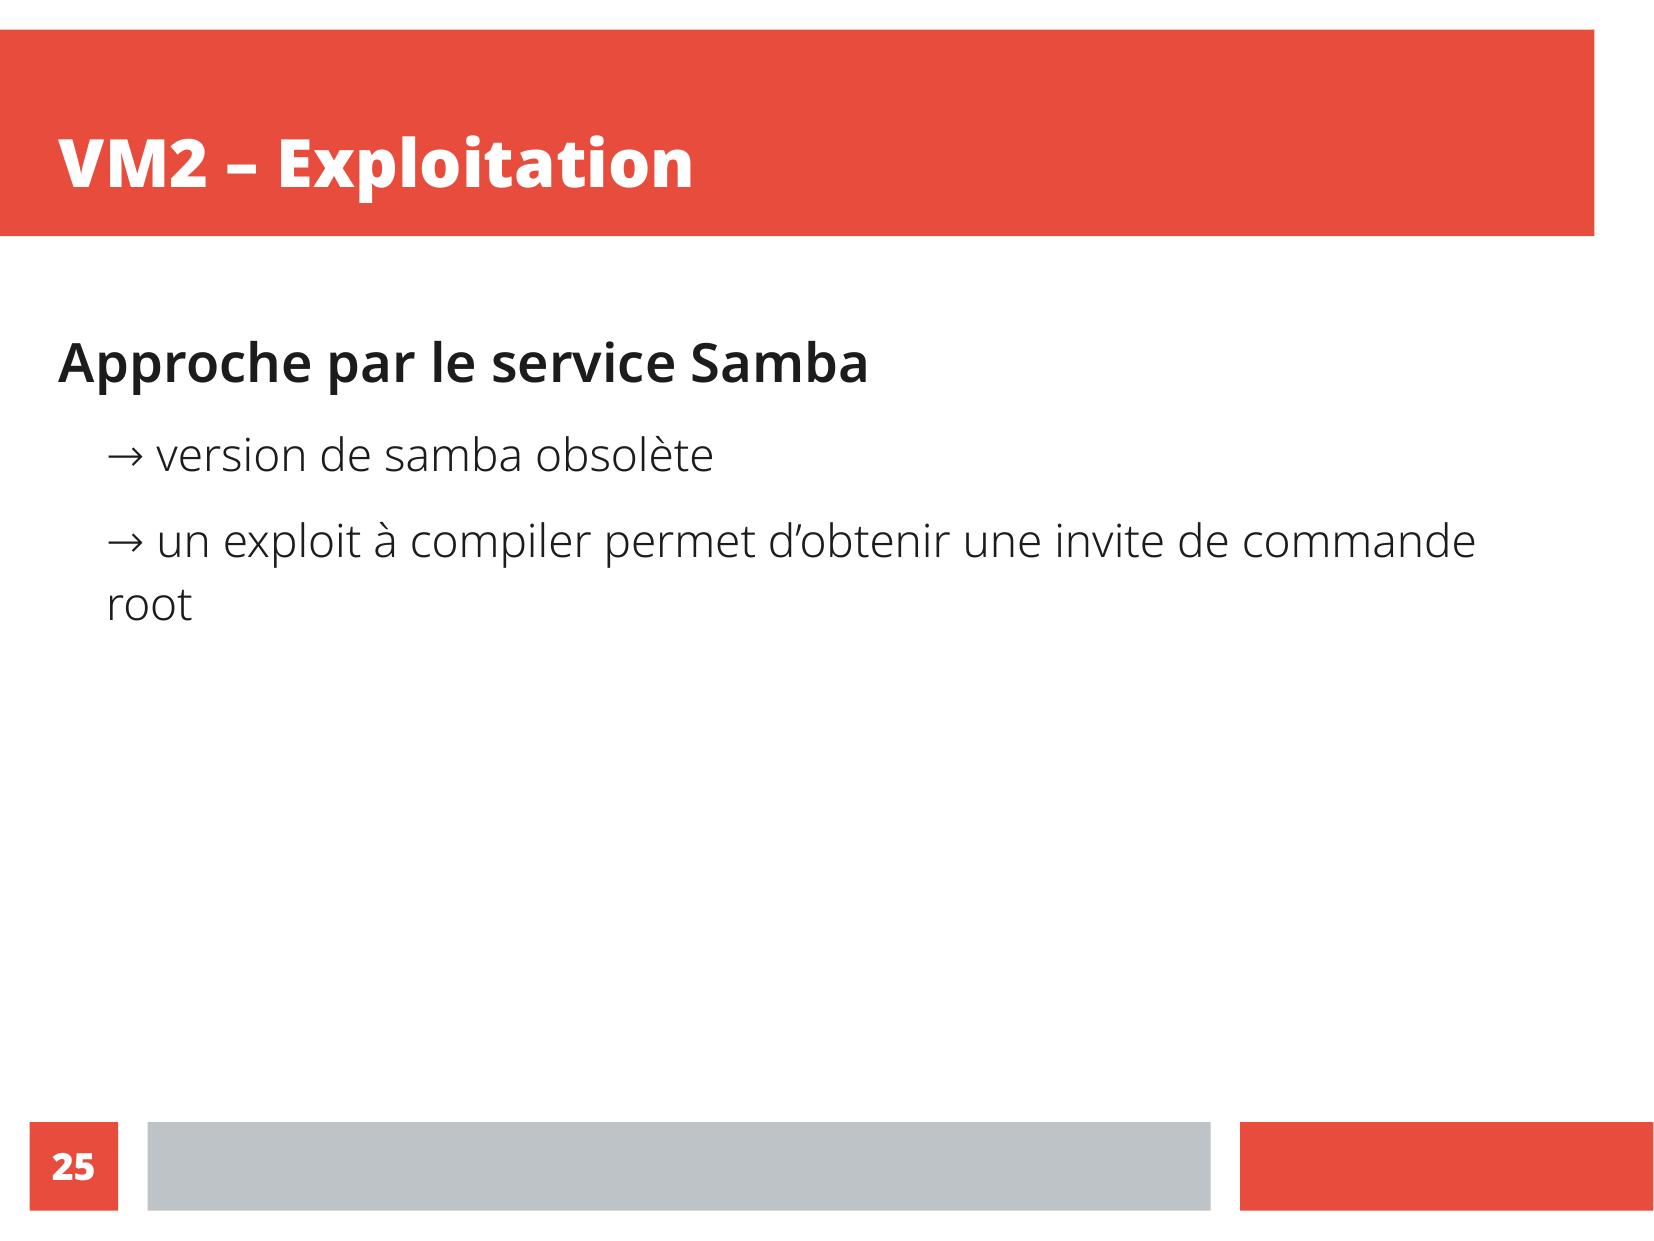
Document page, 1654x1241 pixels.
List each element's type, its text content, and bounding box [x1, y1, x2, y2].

list Approche par le service Samba → version de samba obsolète → un exploit à compiler permet d’obtenir une invite de commande root [59, 324, 1565, 1093]
title VM2 – Exploitation [59, 59, 1595, 207]
